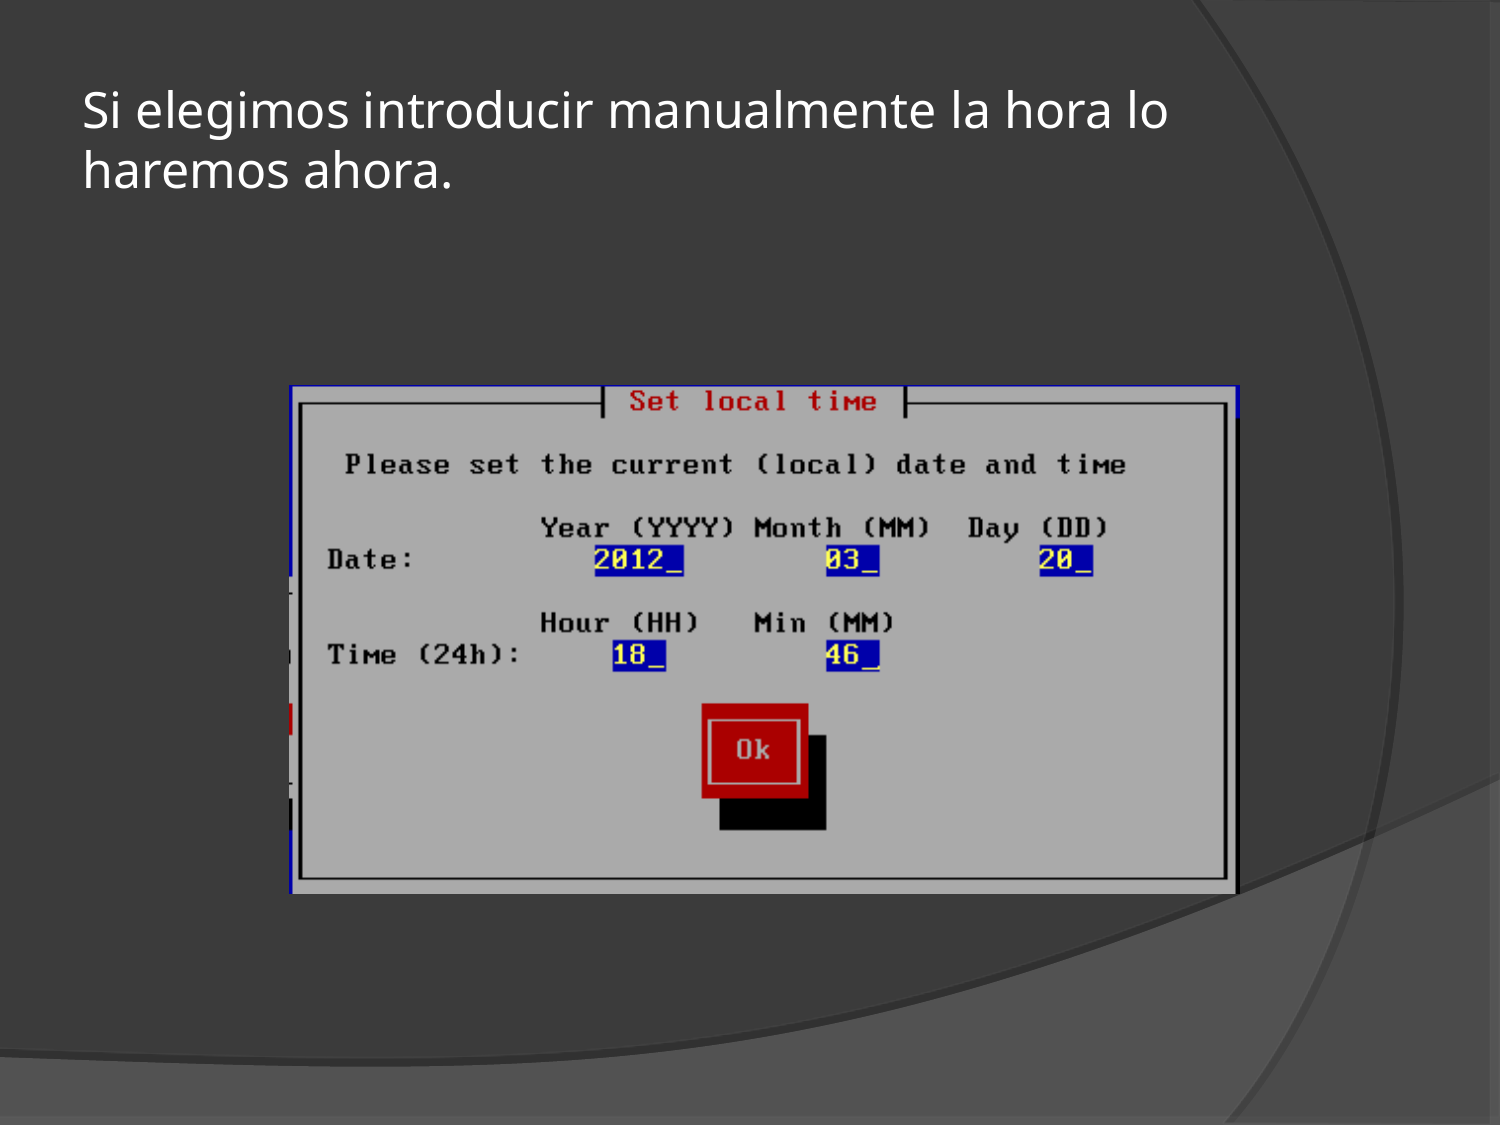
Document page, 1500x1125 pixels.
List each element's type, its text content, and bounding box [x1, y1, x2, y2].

picture [289, 385, 1240, 894]
title Si elegimos introducir manualmente la hora lo haremos ahora. [75, 45, 1300, 233]
